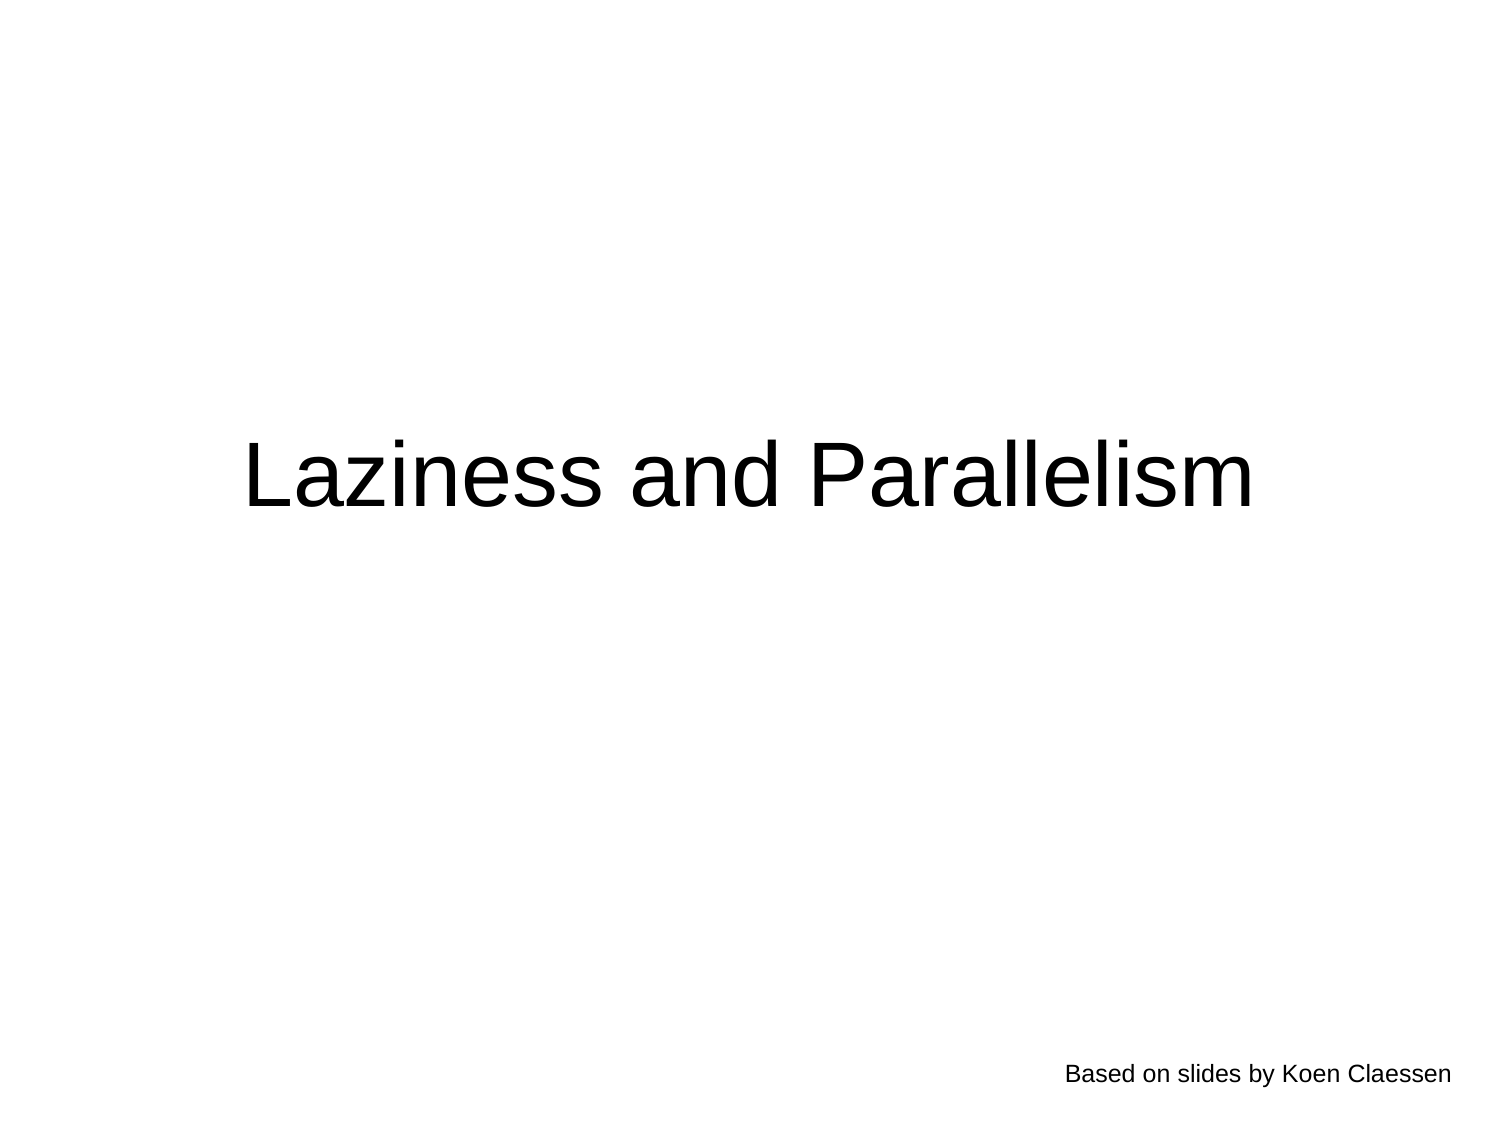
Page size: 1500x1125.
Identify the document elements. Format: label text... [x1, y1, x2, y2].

text_box Based on slides by Koen Claessen [1050, 1050, 1500, 1095]
title Laziness and Parallelism [112, 349, 1388, 591]
